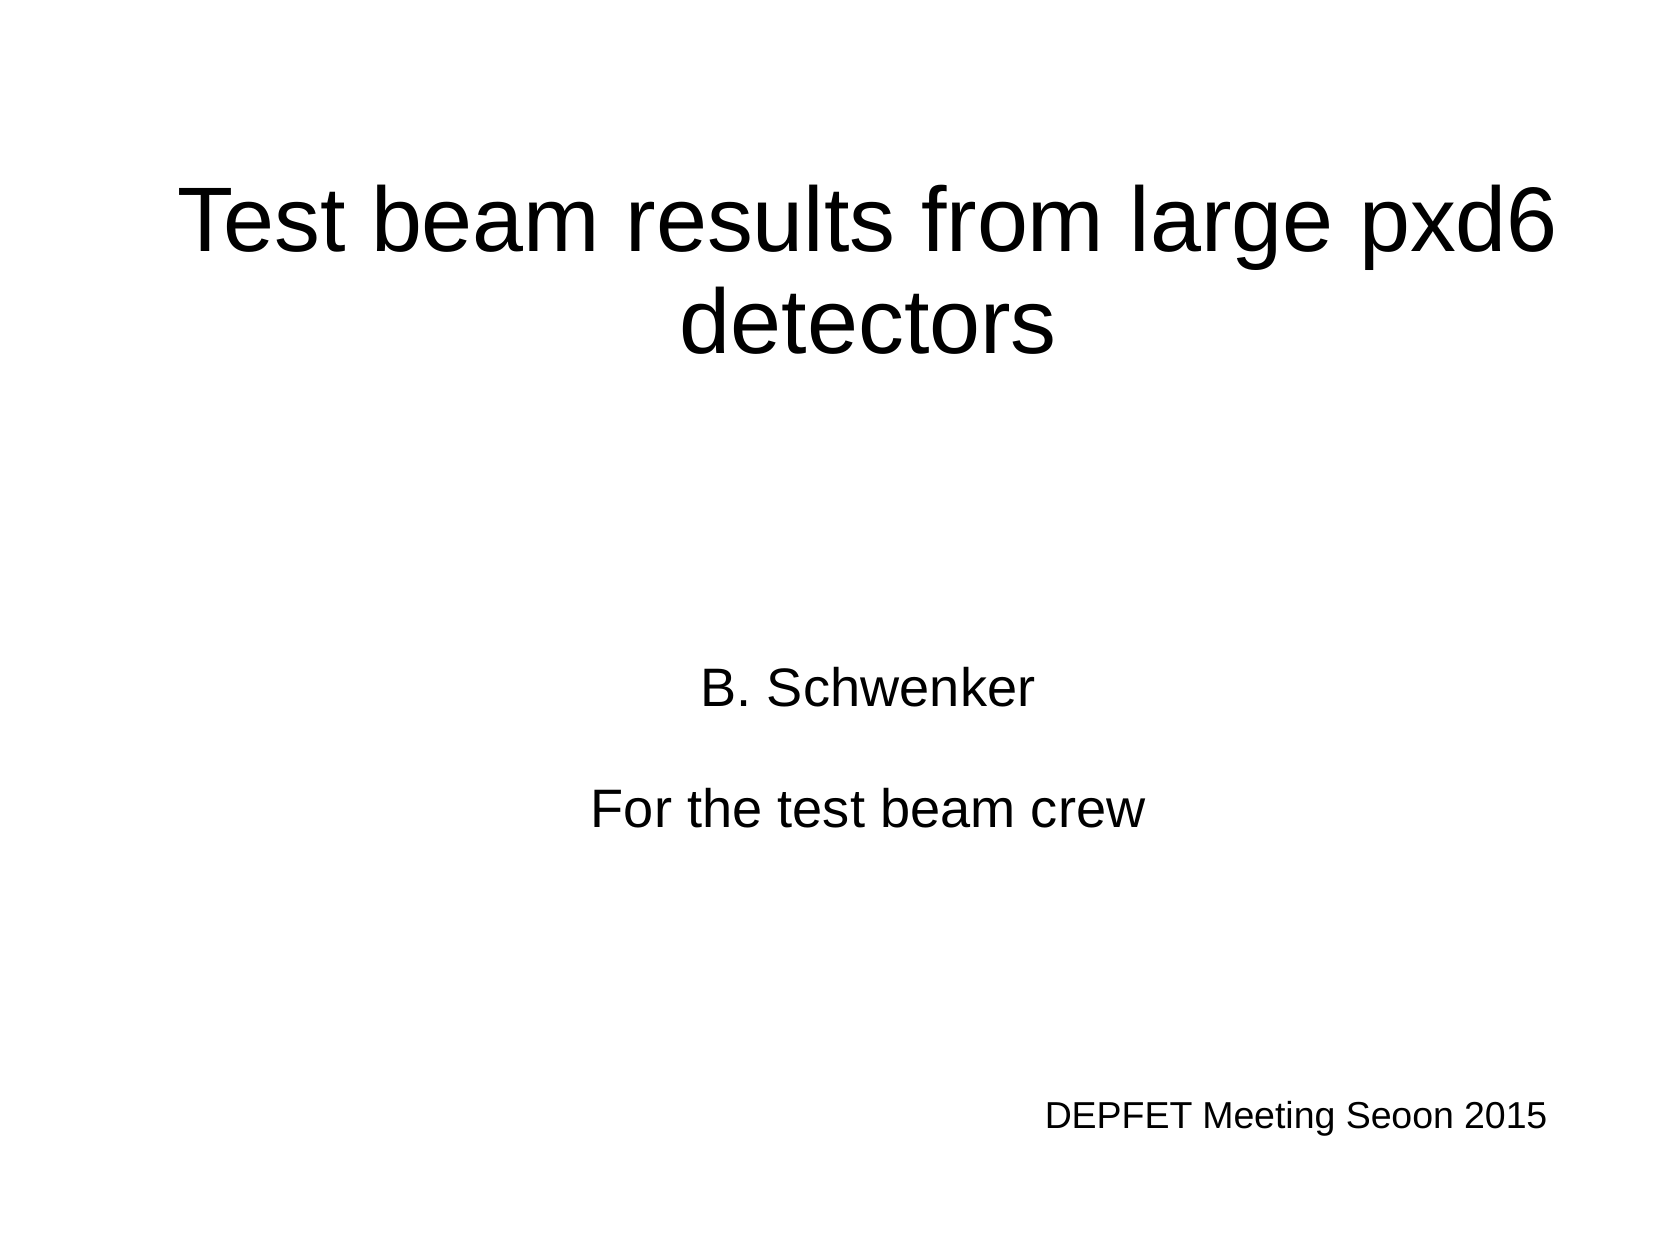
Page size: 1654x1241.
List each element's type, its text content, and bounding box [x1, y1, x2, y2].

text_box DEPFET Meeting Seoon 2015 [1030, 1087, 1563, 1145]
title Test beam results from large pxd6 detectors B. Schwenker For the test beam crew [124, 168, 1613, 839]
